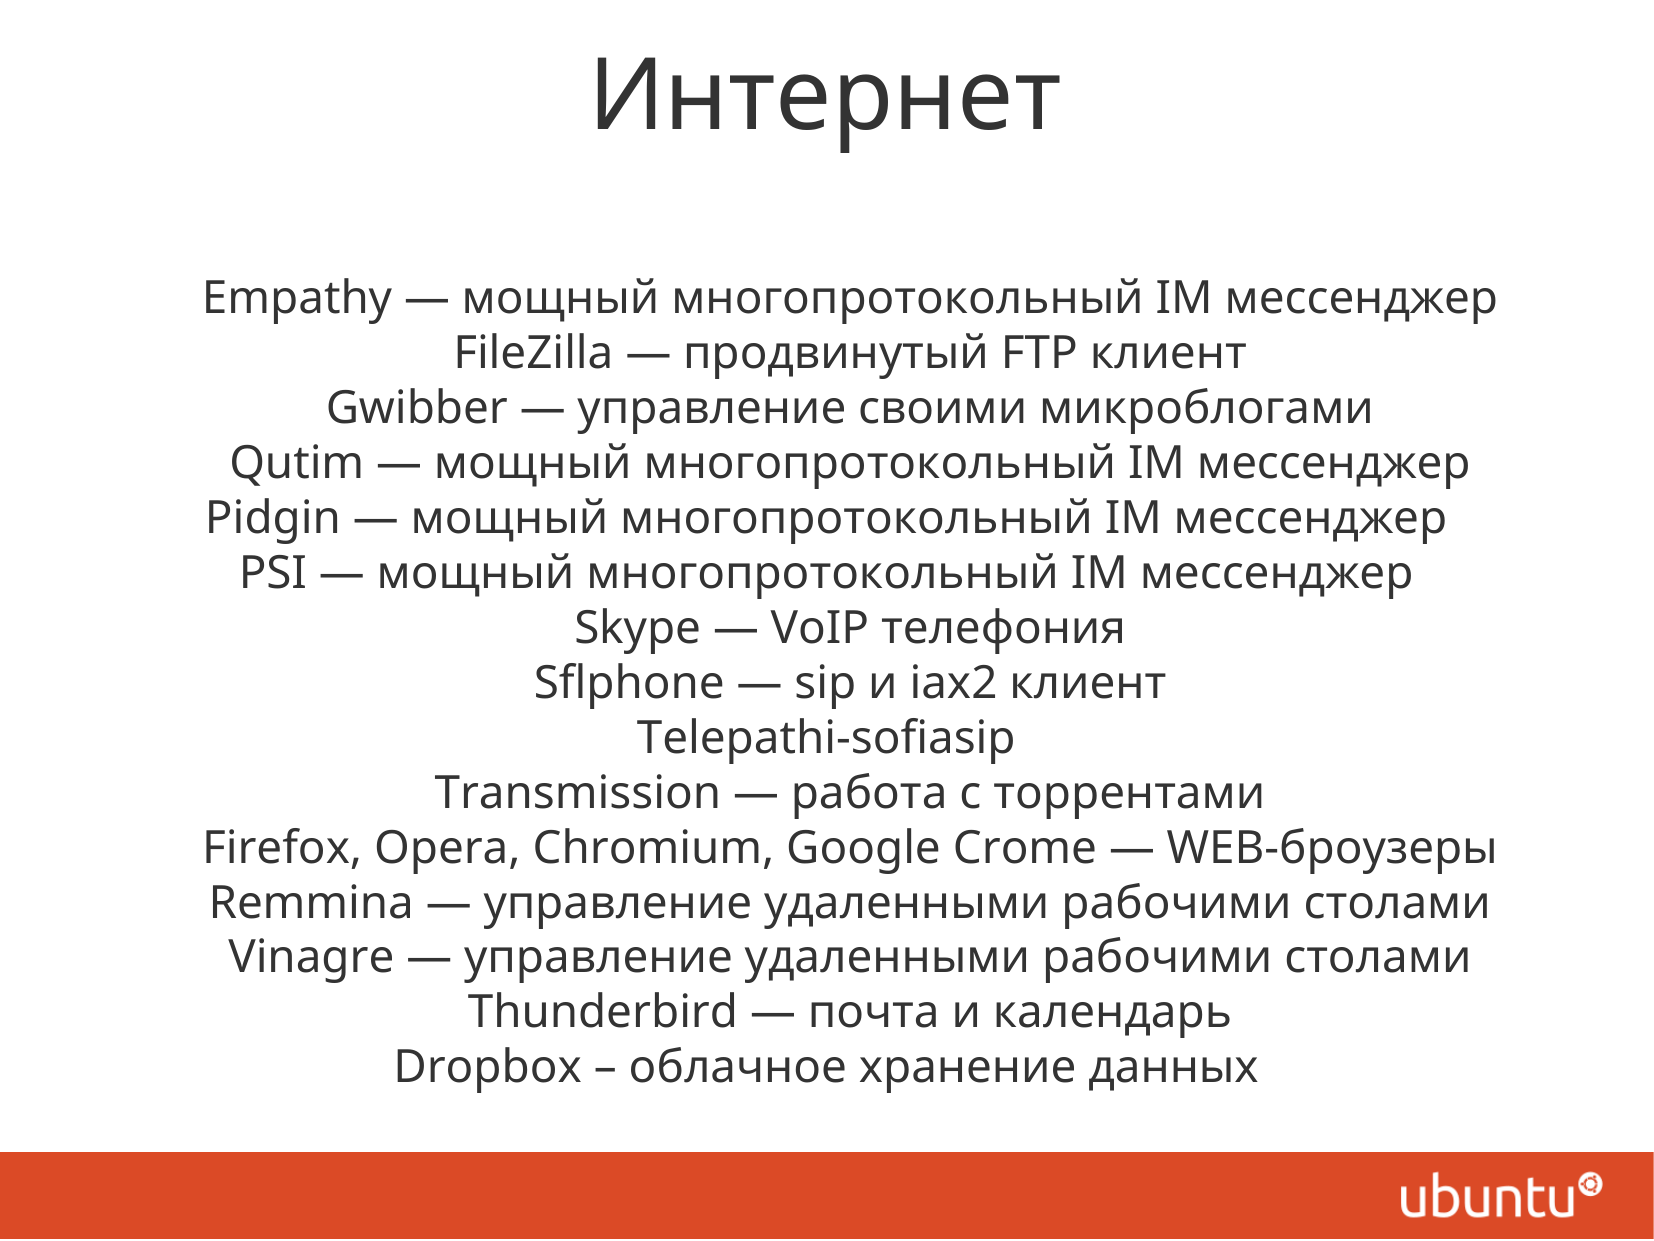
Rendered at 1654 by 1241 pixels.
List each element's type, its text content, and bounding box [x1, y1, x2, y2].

title Интернет [55, 35, 1595, 161]
picture [0, 1152, 1654, 1239]
list Empathy — мощный многопротокольный IM мессенджер FileZilla — продвинутый FTP клиент Gwibber — управление своими микроблогами Qutim — мощный многопротокольный IM мессенджер Pidgin — мощный многопротокольный IM мессенджер PSI — мощный многопротокольный IM мессенджер Skype — VoIP телефония Sflphone — sip и iax2 клиент Telepathi-sofiasip Transmission — работа с торрентами Firefox, Opera, Chromium, Google Crome — WEB-броузеры Remmina — управление удаленными рабочими столами Vinagre — управление удаленными рабочими столами Thunderbird — почта и календарь Dropbox – облачное хранение данных [70, 259, 1583, 1111]
